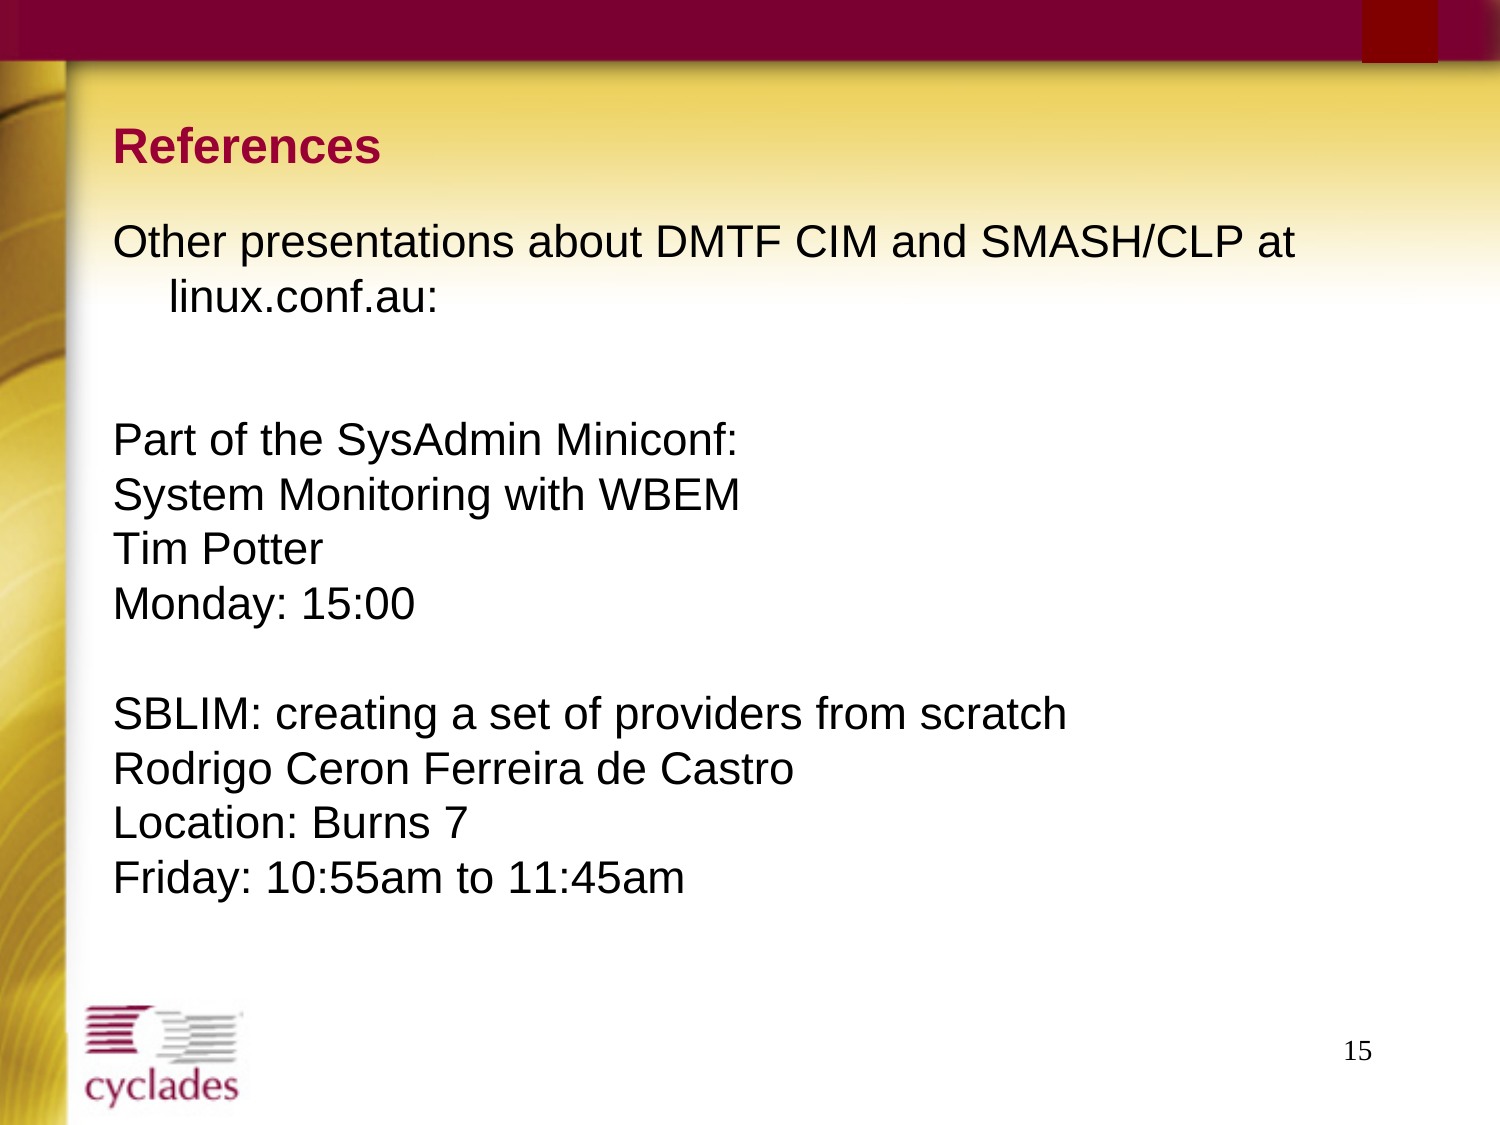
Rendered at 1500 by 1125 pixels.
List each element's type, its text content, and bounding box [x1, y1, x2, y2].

picture [0, 0, 1500, 1125]
list Other presentations about DMTF CIM and SMASH/CLP at linux.conf.au: Part of the SysAdmin Miniconf: System Monitoring with WBEM Tim Potter Monday: 15:00 SBLIM: creating a set of providers from scratch Rodrigo Ceron Ferreira de Castro Location: Burns 7 Friday: 10:55am to 11:45am [112, 212, 1388, 1040]
title References [112, 98, 1388, 189]
